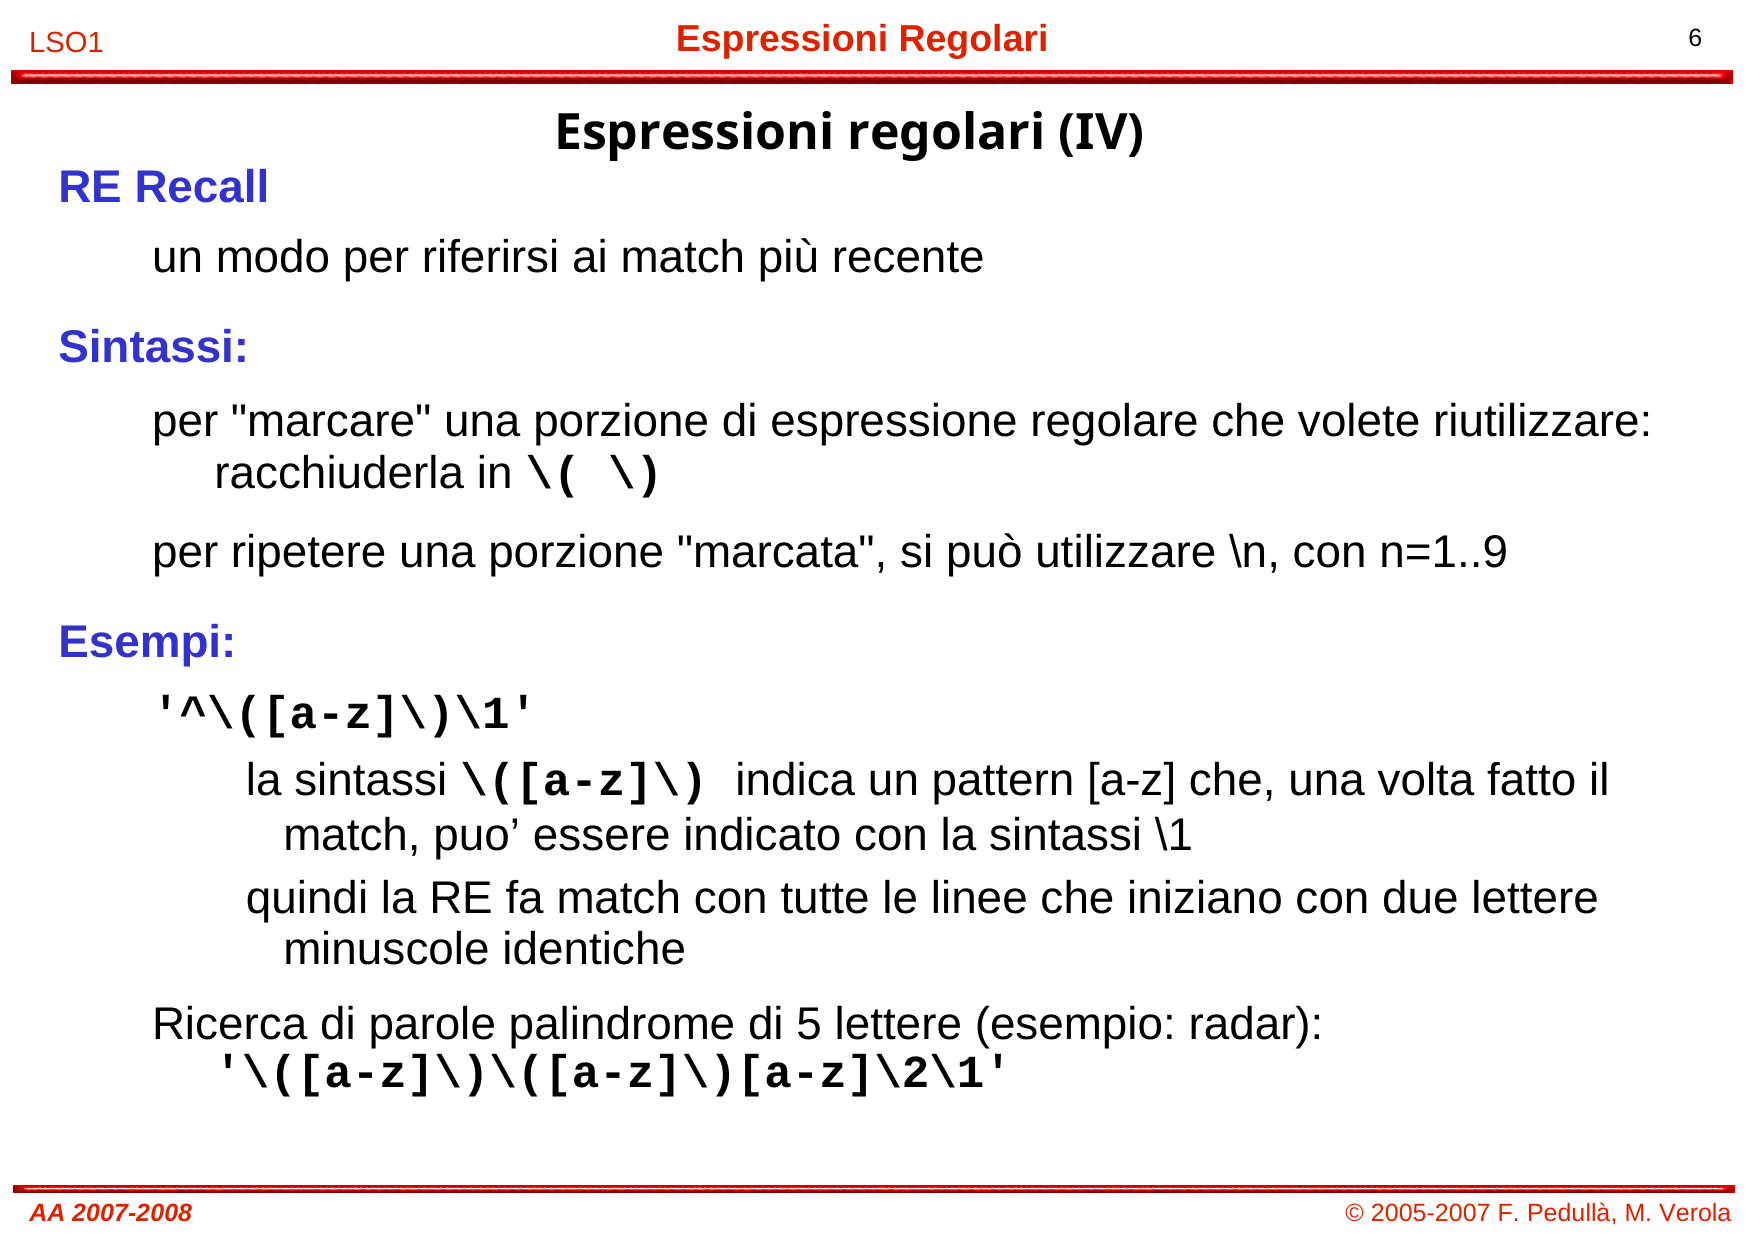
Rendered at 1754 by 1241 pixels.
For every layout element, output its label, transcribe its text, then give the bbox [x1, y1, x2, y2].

list RE Recall un modo per riferirsi ai match più recente Sintassi: per "marcare" una porzione di espressione regolare che volete riutilizzare: racchiuderla in \( \) per ripetere una porzione "marcata", si può utilizzare \n, con n=1..9 Esempi: '^\([a-z]\)\1' la sintassi \([a-z]\) indica un pattern [a-z] che, una volta fatto il match, puo’ essere indicato con la sintassi \1 quindi la RE fa match con tutte le linee che iniziano con due lettere minuscole identiche Ricerca di parole palindrome di 5 lettere (esempio: radar): '\([a-z]\)\([a-z]\)[a-z]\2\1' [58, 165, 1696, 1108]
picture [11, 70, 1733, 84]
picture [13, 1185, 1735, 1193]
title Espressioni regolari (IV) [554, 84, 1199, 165]
